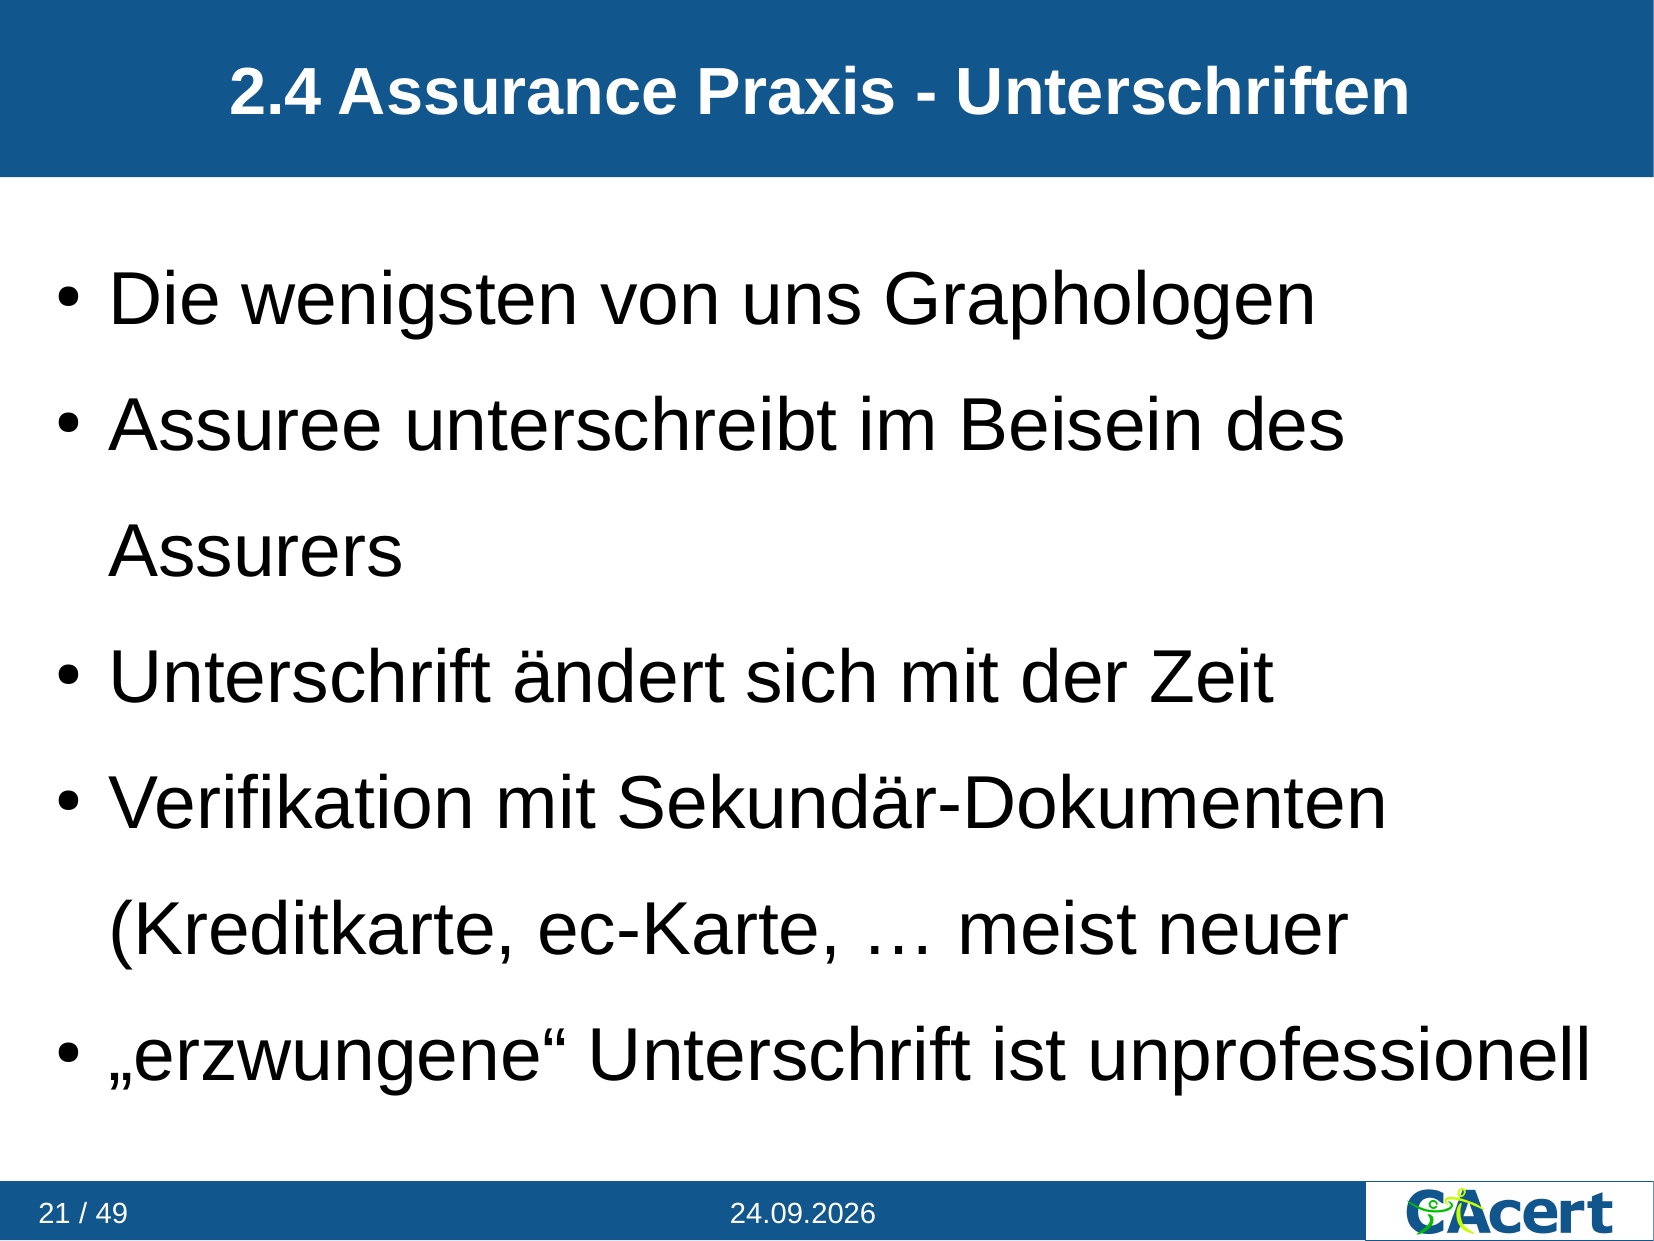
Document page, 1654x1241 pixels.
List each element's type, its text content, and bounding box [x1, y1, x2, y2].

picture [1406, 1187, 1613, 1235]
text_box Die wenigsten von uns Graphologen Assuree unterschreibt im Beisein des Assurers Unterschrift ändert sich mit der Zeit Verifikation mit Sekundär-Dokumenten (Kreditkarte, ec-Karte, … meist neuer „erzwungene“ Unterschrift ist unprofessionell [22, 207, 1625, 1062]
title 2.4 Assurance Praxis - Unterschriften [76, 17, 1565, 166]
